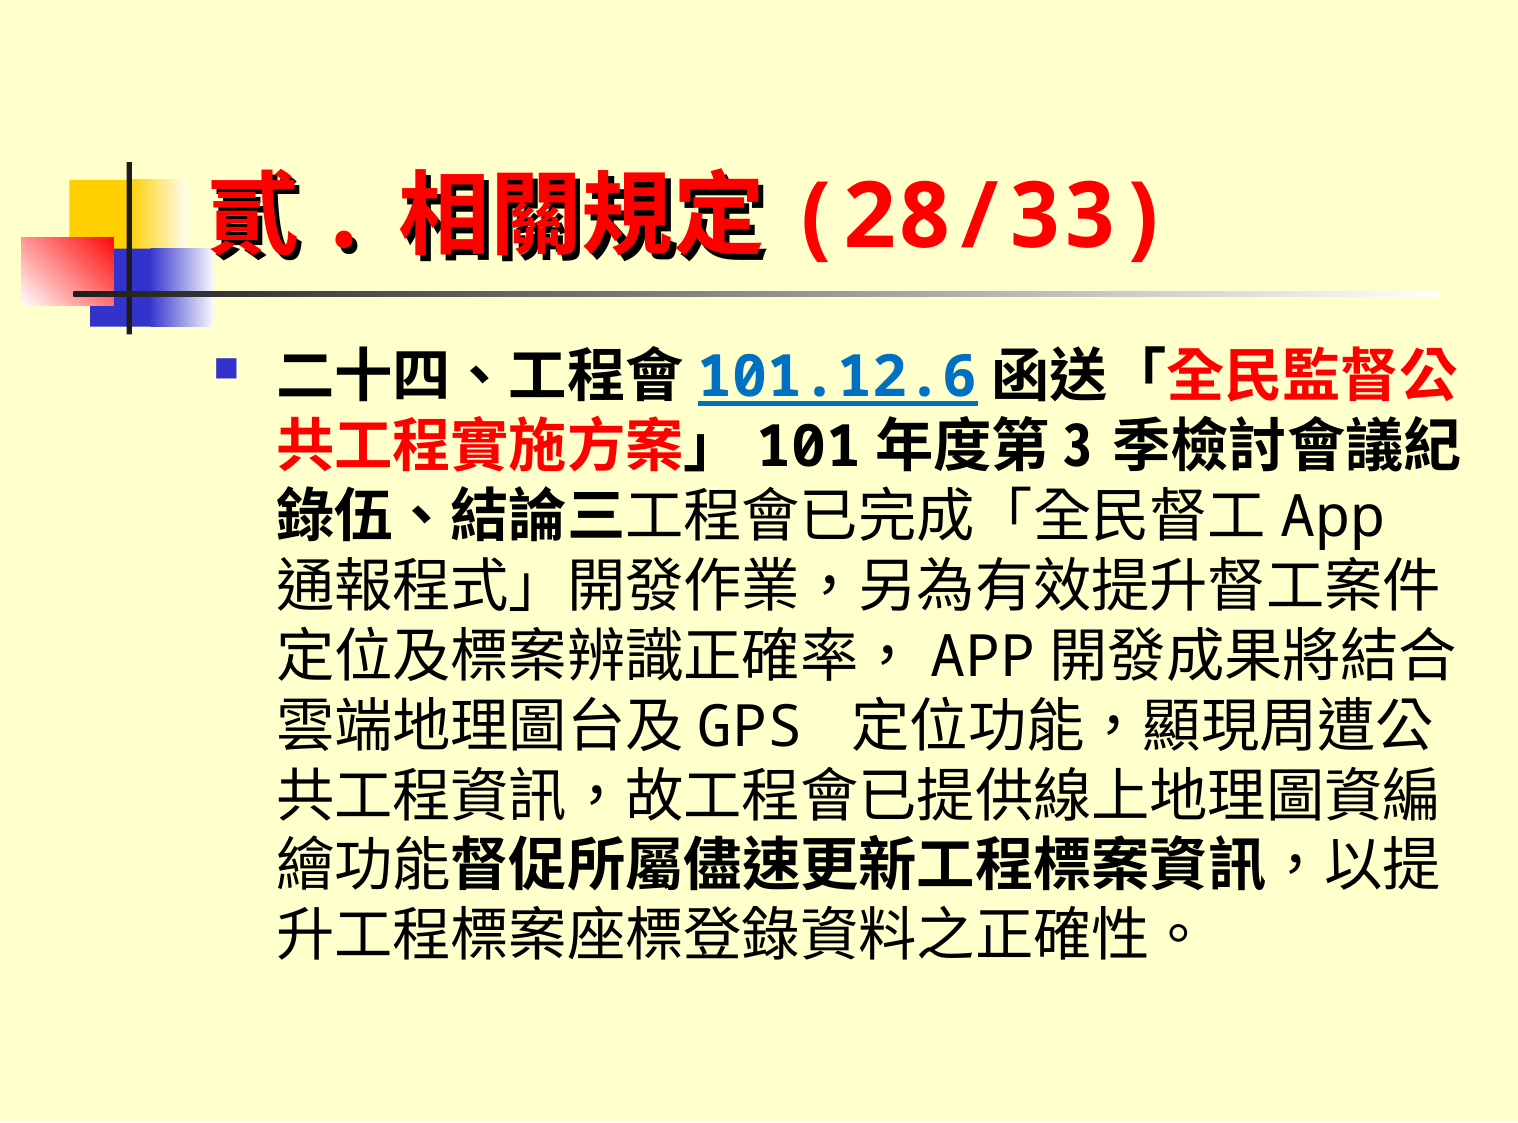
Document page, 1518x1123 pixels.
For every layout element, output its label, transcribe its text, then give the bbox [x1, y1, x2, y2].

list 二十四、工程會101.12.6函送「全民監督公共工程實施方案」101年度第3季檢討會議紀錄伍、結論三工程會已完成「全民督工App 通報程式」開發作業，另為有效提升督工案件定位及標案辨識正確率，APP開發成果將結合雲端地理圖台及GPS 定位功能，顯現周遭公共工程資訊，故工程會已提供線上地理圖資編繪功能督促所屬儘速更新工程標案資訊，以提升工程標案座標登錄資料之正確性。 [196, 330, 1487, 1004]
title 貳.相關規定(28/33) [191, 35, 1485, 275]
